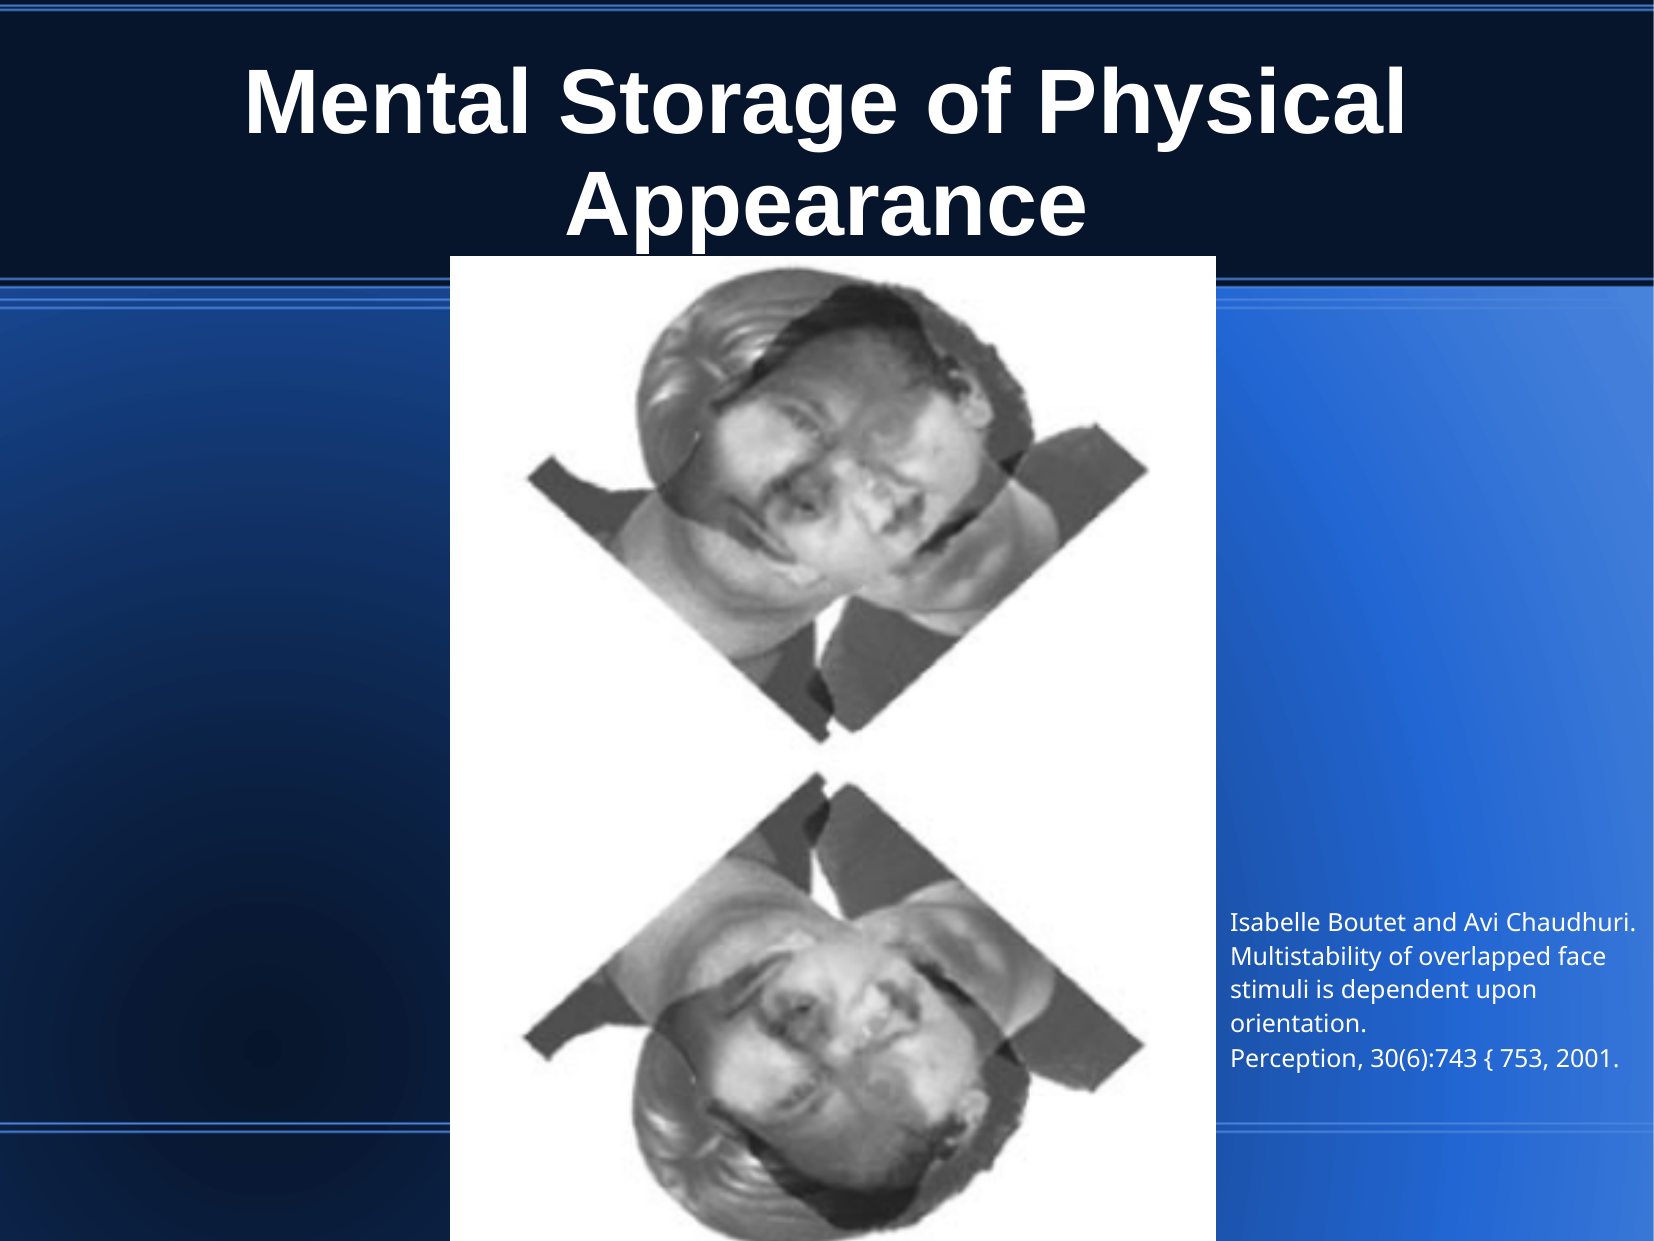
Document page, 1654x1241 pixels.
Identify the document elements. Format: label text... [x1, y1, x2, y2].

text_box Isabelle Boutet and Avi Chaudhuri. Multistability of overlapped face stimuli is dependent upon orientation. Perception, 30(6):743 { 753, 2001. [1230, 904, 1639, 1081]
title Mental Storage of Physical Appearance [82, 49, 1571, 257]
picture [0, 0, 1654, 1241]
